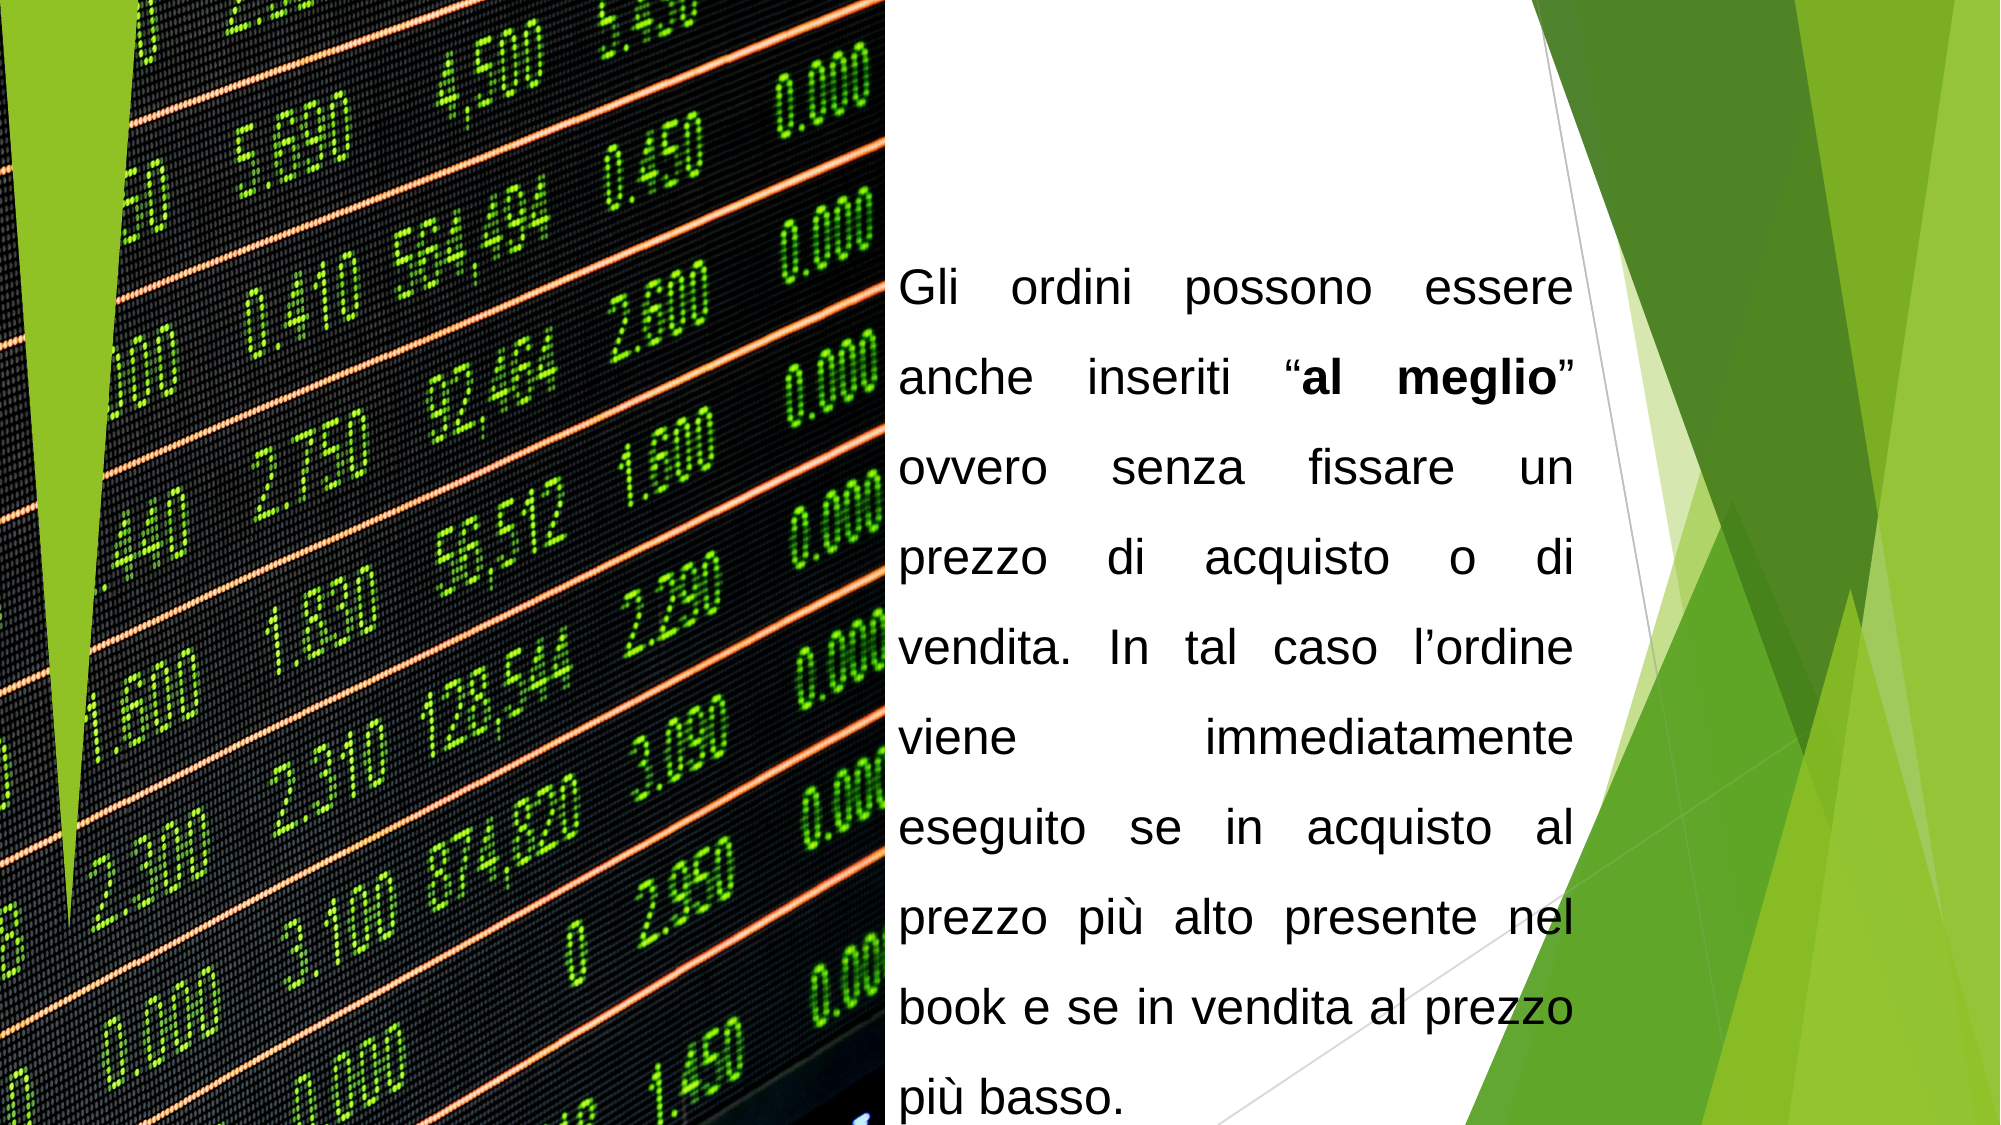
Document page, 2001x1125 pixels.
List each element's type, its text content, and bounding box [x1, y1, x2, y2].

text_box Gli ordini possono essere anche inseriti “al meglio” ovvero senza fissare un prezzo di acquisto o di vendita. In tal caso l’ordine viene immediatamente eseguito se in acquisto al prezzo più alto presente nel book e se in vendita al prezzo più basso. [885, 217, 1590, 1025]
text_box [1465, 0, 2000, 1125]
picture [0, 0, 885, 1125]
text_box [0, 0, 139, 930]
